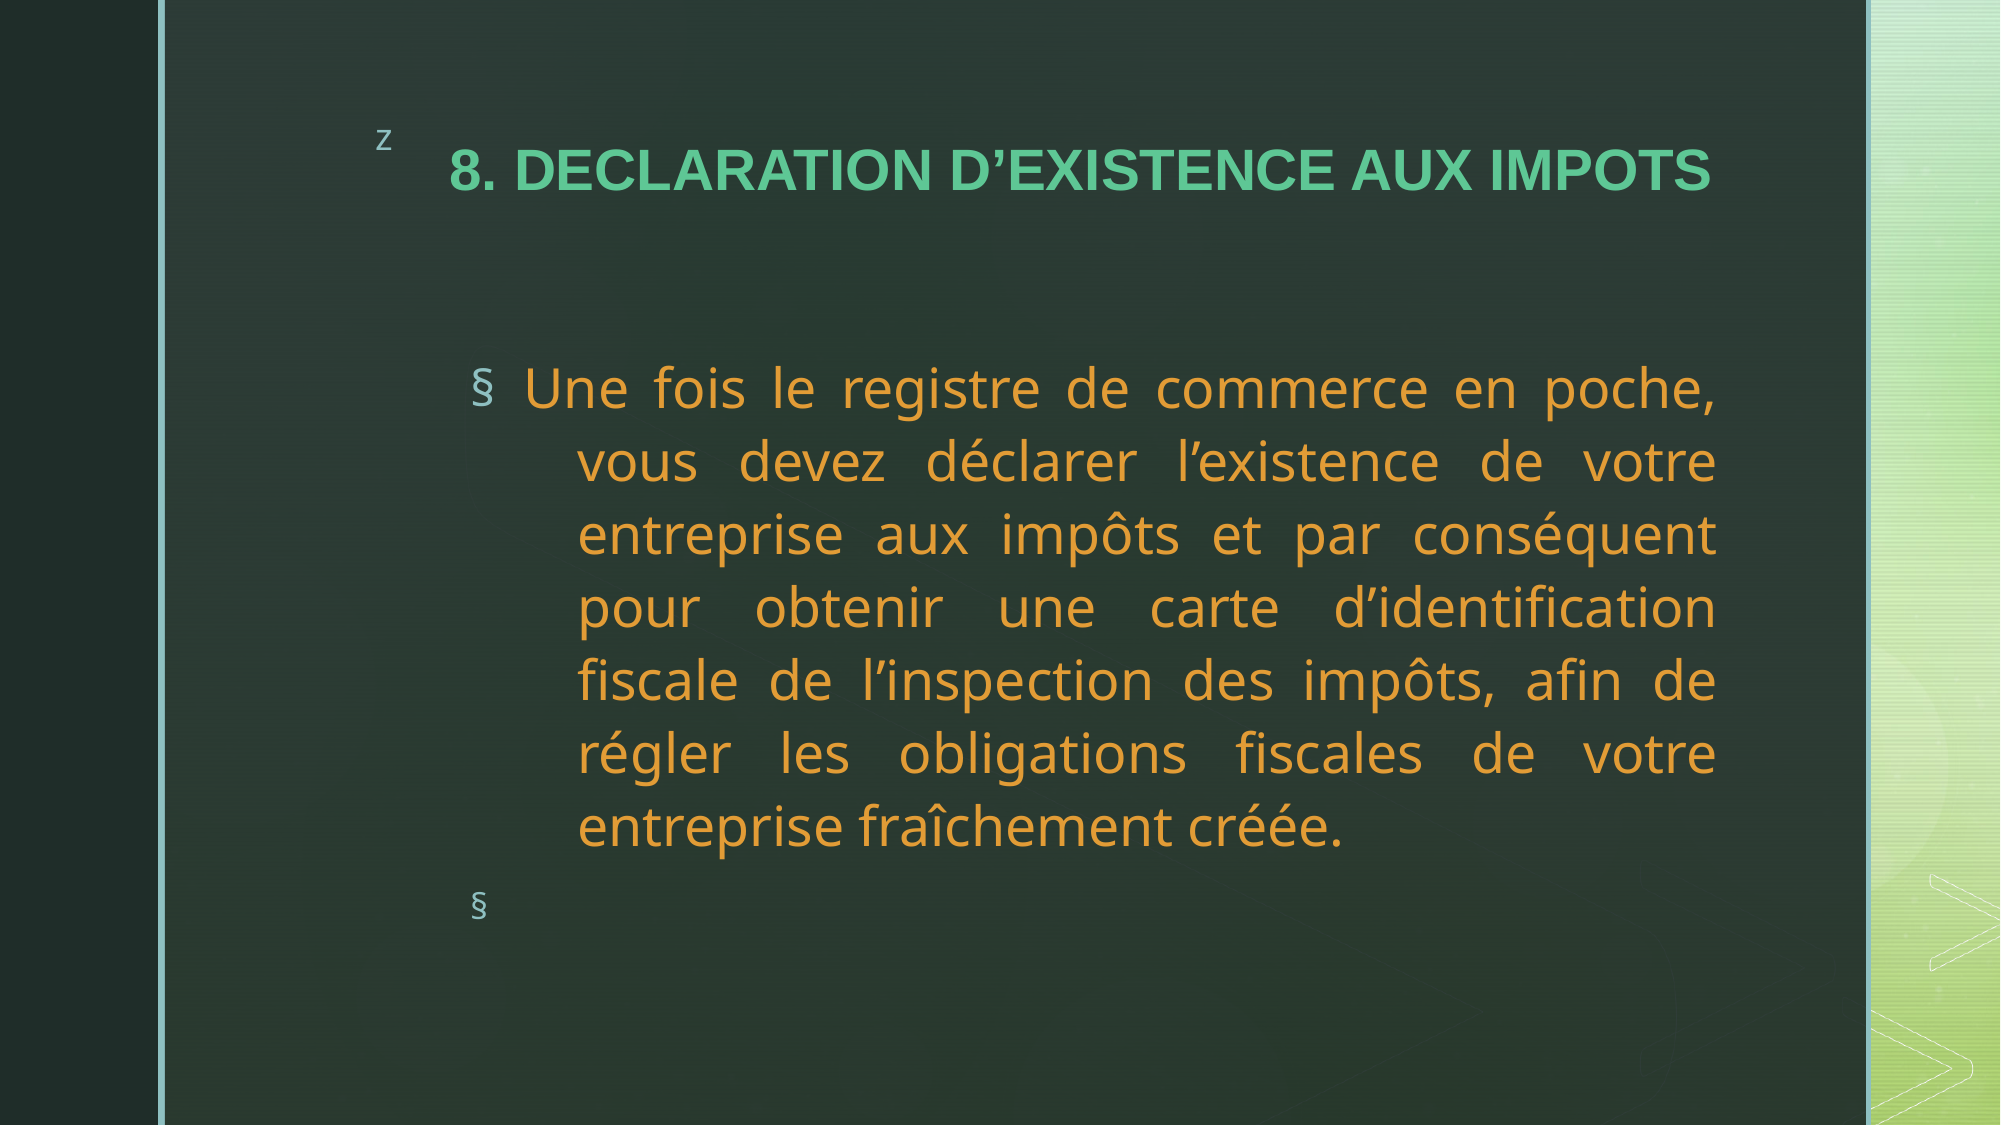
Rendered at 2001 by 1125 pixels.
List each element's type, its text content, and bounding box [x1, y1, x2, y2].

title 8. DECLARATION D’EXISTENCE AUX IMPOTS [428, 132, 1734, 310]
list Une fois le registre de commerce en poche, vous devez déclarer l’existence de votre entreprise aux impôts et par conséquent pour obtenir une carte d’identification fiscale de l’inspection des impôts, afin de régler les obligations fiscales de votre entreprise fraîchement créée. [454, 336, 1734, 993]
